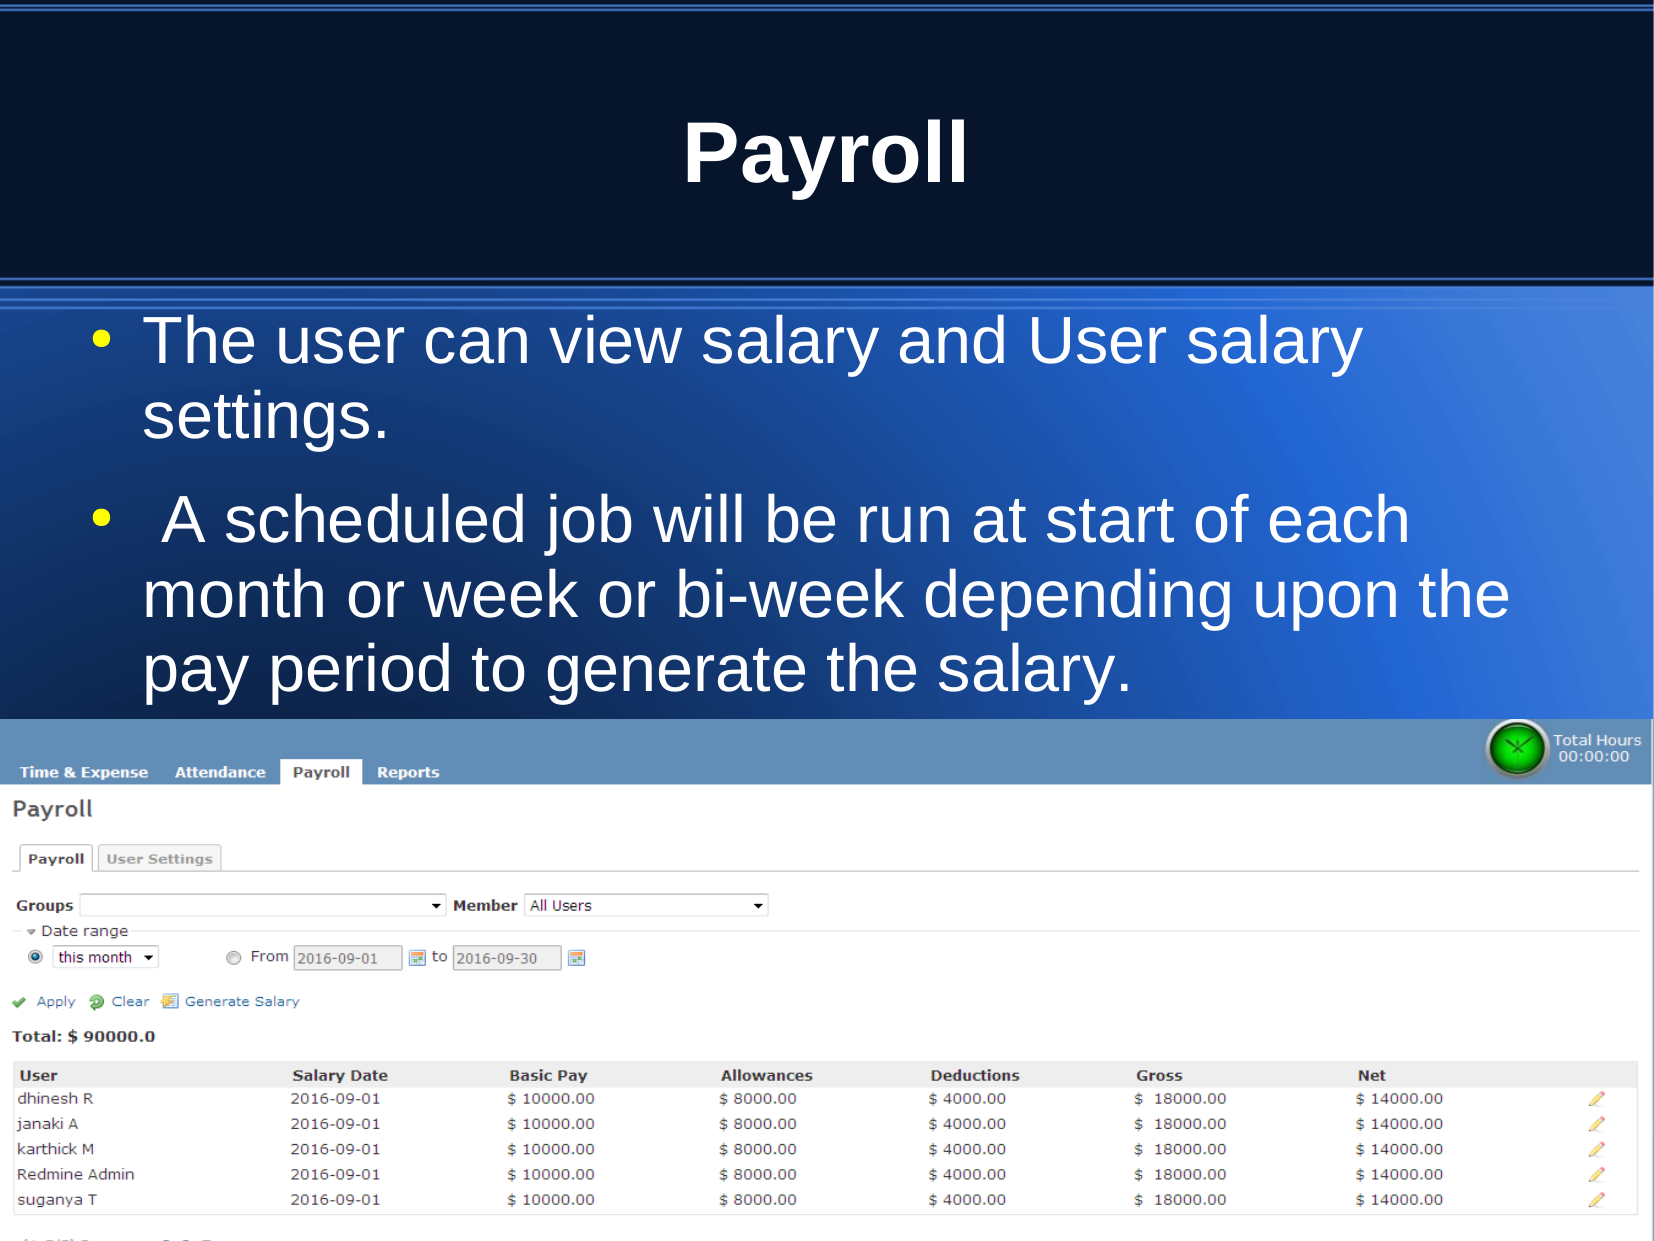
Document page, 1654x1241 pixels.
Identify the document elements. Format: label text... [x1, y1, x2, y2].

list The user can view salary and User salary settings. A scheduled job will be run at start of each month or week or bi-week depending upon the pay period to generate the salary. [71, 302, 1561, 719]
picture [0, 0, 1654, 1241]
title Payroll [82, 56, 1571, 250]
